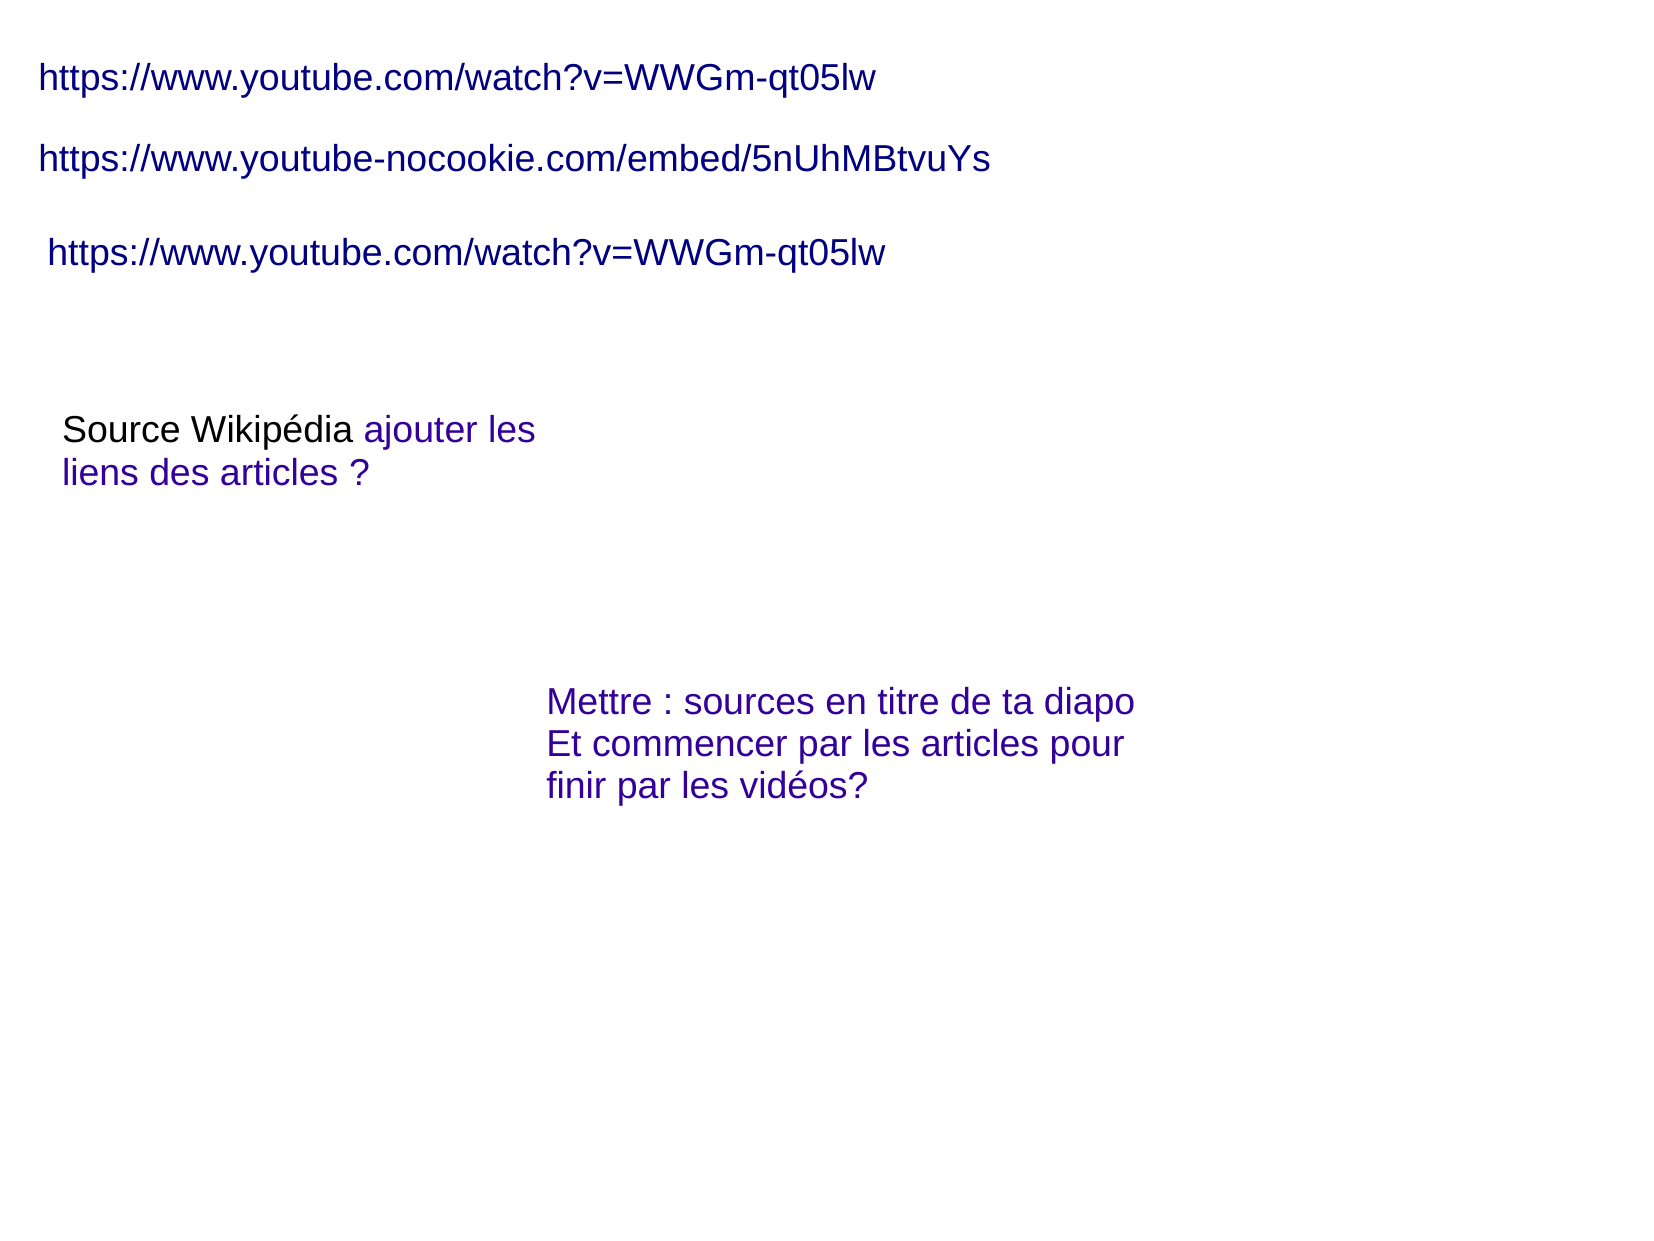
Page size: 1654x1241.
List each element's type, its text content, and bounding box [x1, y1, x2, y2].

text_box https://www.youtube.com/watch?v=WWGm-qt05lw [23, 224, 910, 296]
text_box Source Wikipédia ajouter les liens des articles ? [47, 401, 638, 501]
text_box https://www.youtube-nocookie.com/embed/5nUhMBtvuYs [23, 129, 1430, 187]
text_box Mettre : sources en titre de ta diapo Et commencer par les articles pour finir par les vidéos? [531, 673, 1193, 815]
text_box https://www.youtube.com/watch?v=WWGm-qt05lw [23, 49, 1063, 107]
